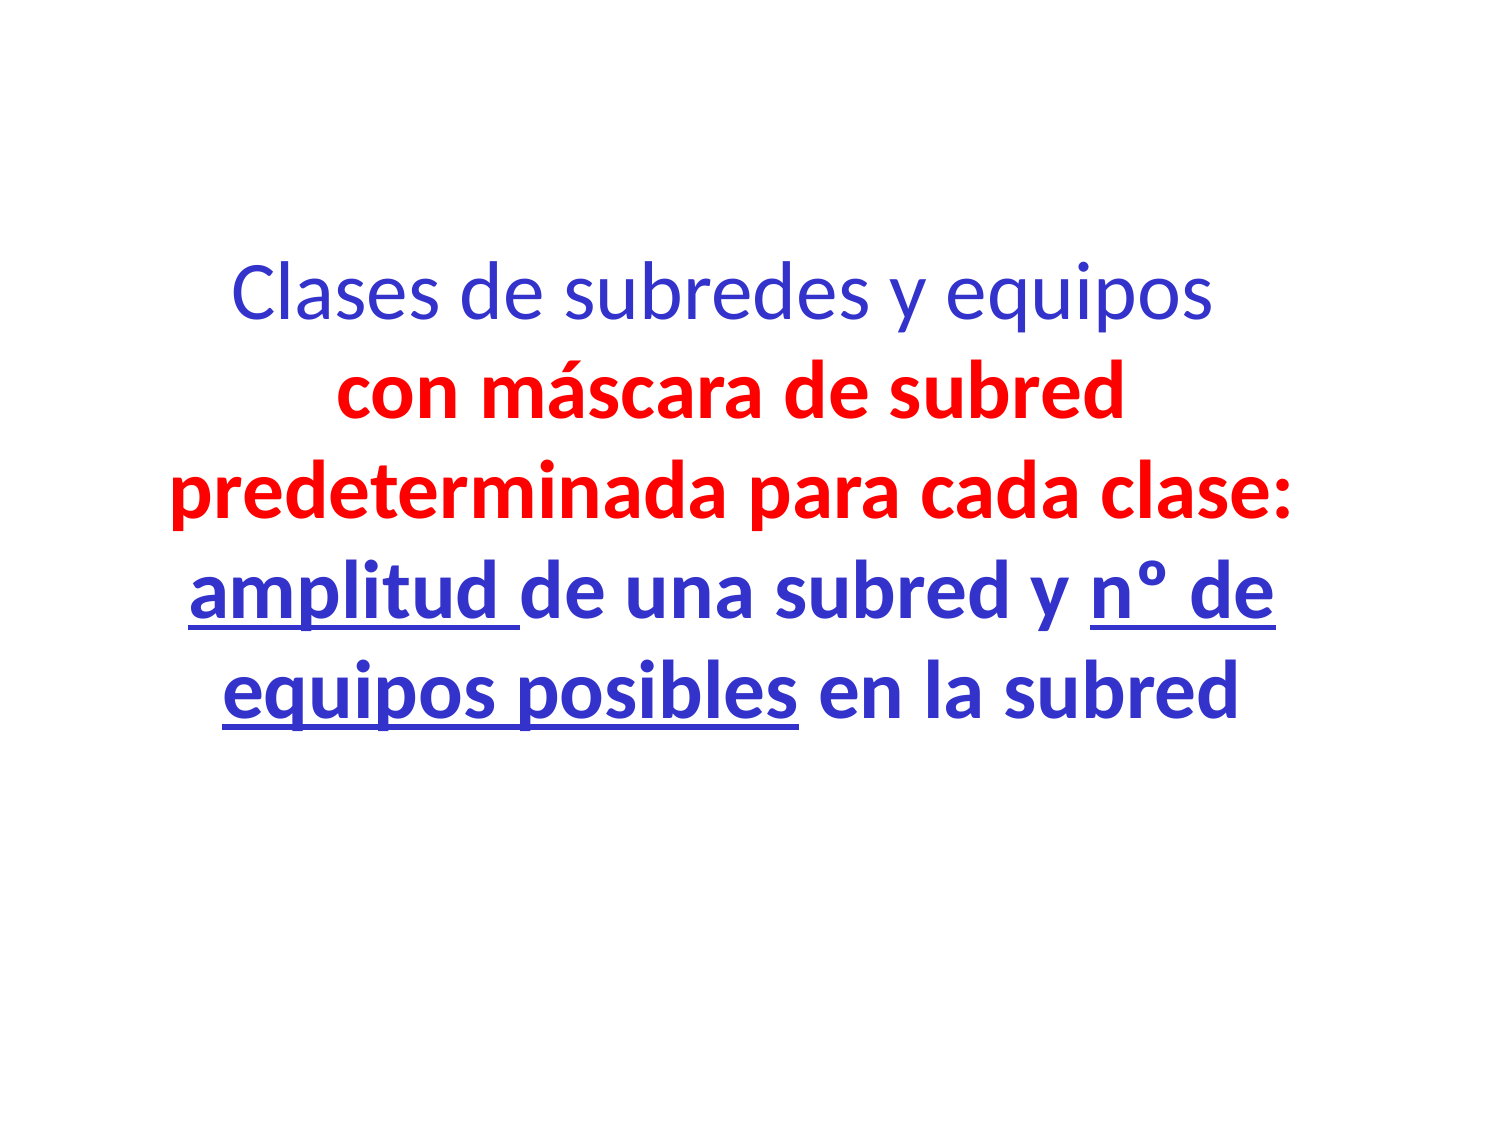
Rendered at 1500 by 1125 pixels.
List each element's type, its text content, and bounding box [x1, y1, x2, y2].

title Clases de subredes y equipos con máscara de subred predeterminada para cada clase: amplitud de una subred y nº de equipos posibles en la subred [41, 172, 1424, 799]
